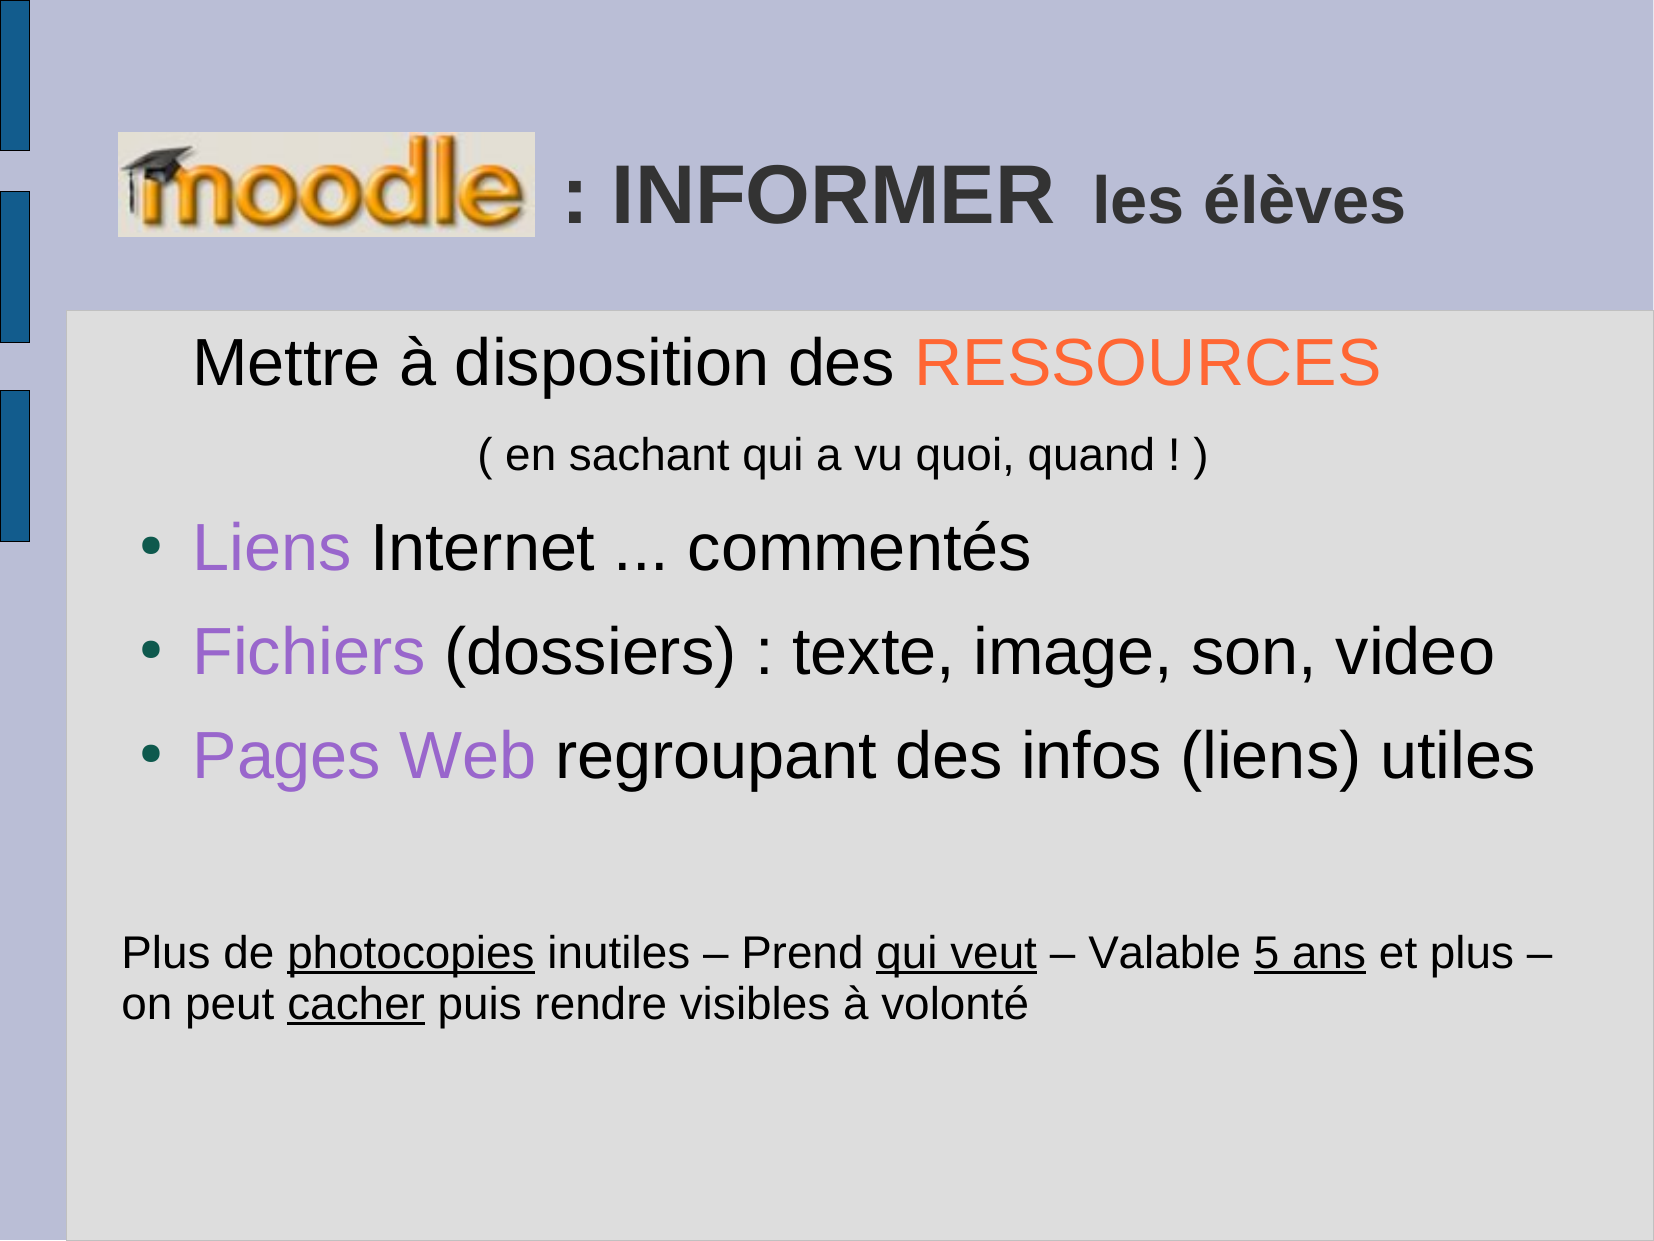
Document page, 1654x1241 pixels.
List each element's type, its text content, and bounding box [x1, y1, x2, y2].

picture [118, 132, 535, 237]
list Mettre à disposition des RESSOURCES ( en sachant qui a vu quoi, quand ! ) Liens Internet ... commentés Fichiers (dossiers) : texte, image, son, video Pages Web regroupant des infos (liens) utiles Plus de photocopies inutiles – Prend qui veut – Valable 5 ans et plus – on peut cacher puis rendre visibles à volonté [121, 324, 1565, 1152]
title : INFORMER les élèves [118, 91, 1534, 299]
